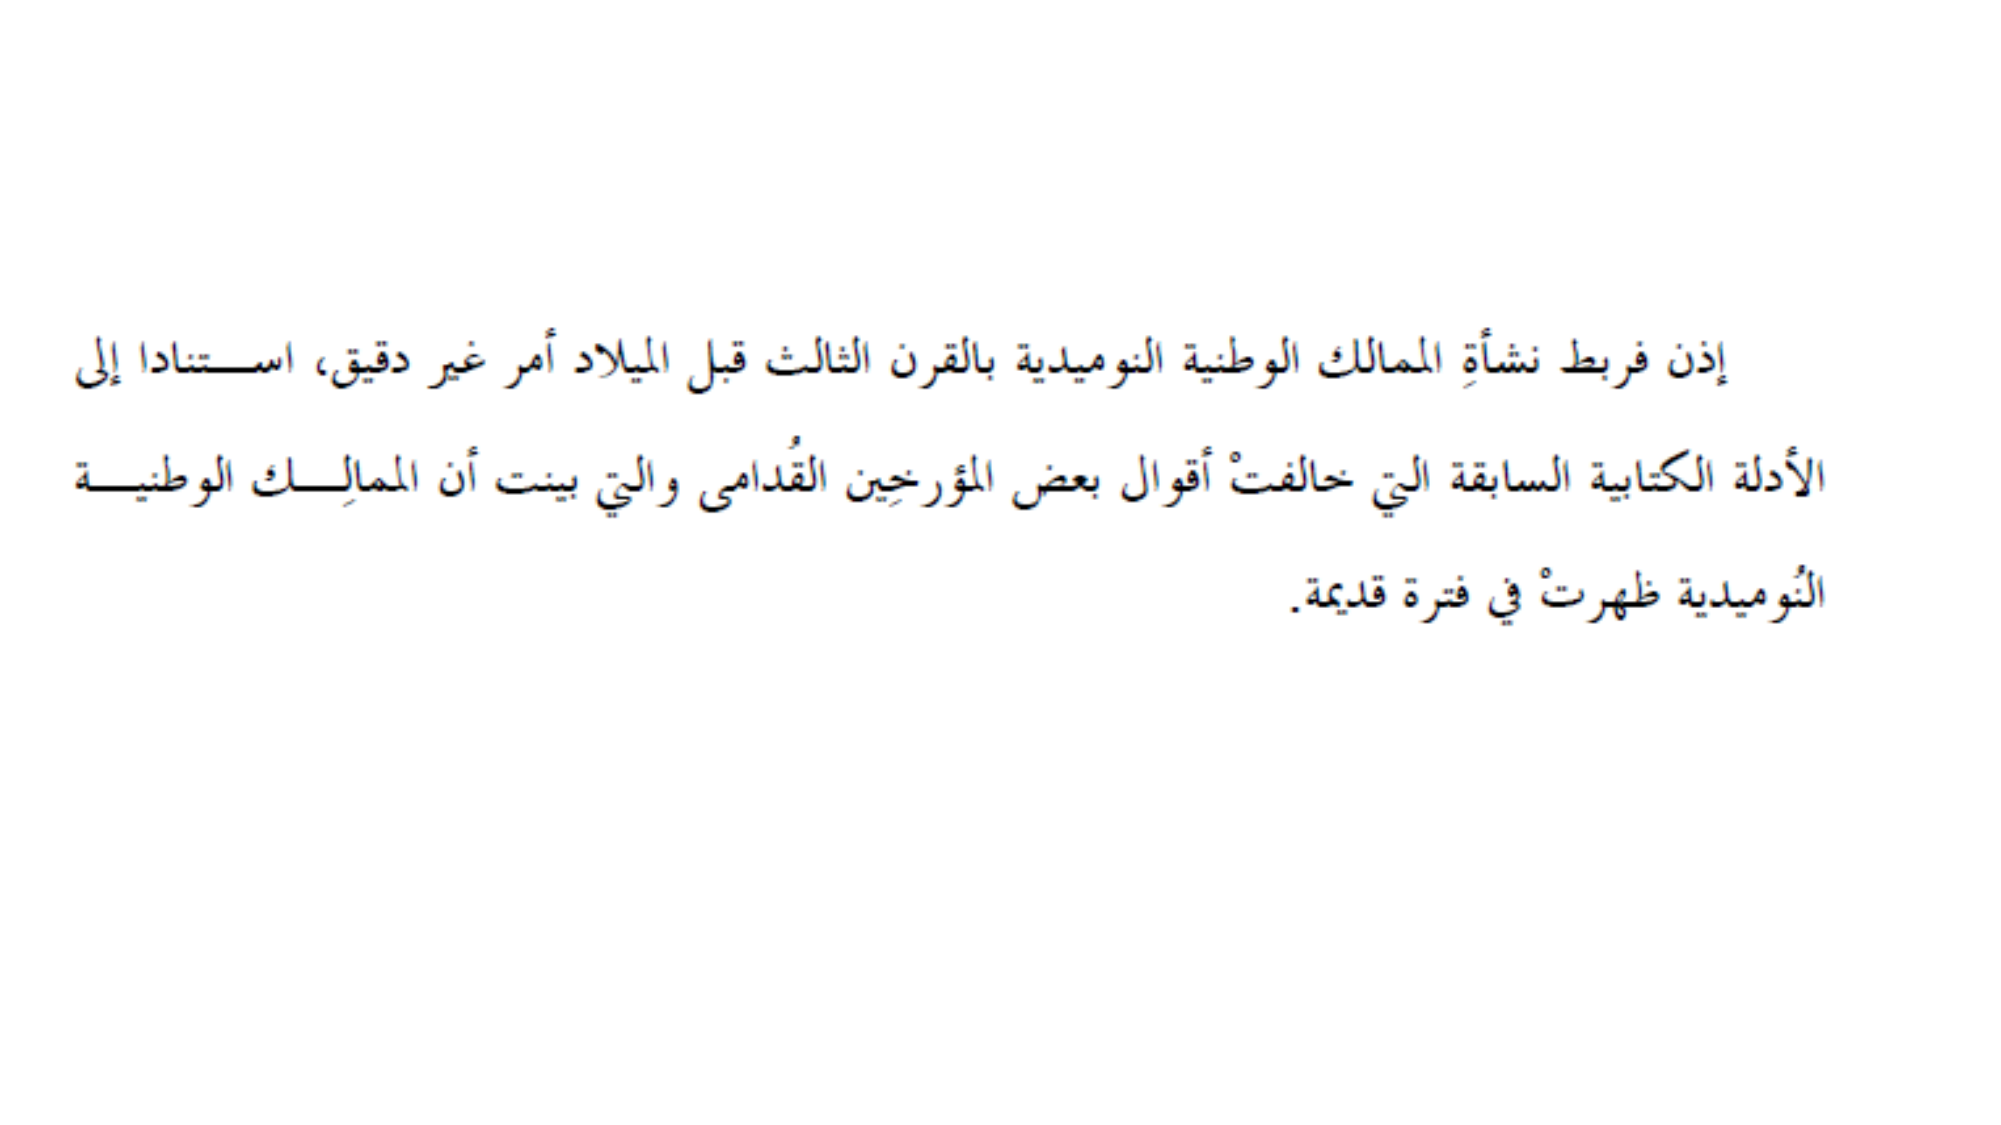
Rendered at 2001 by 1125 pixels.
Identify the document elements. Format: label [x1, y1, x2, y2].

picture [48, 313, 1836, 735]
